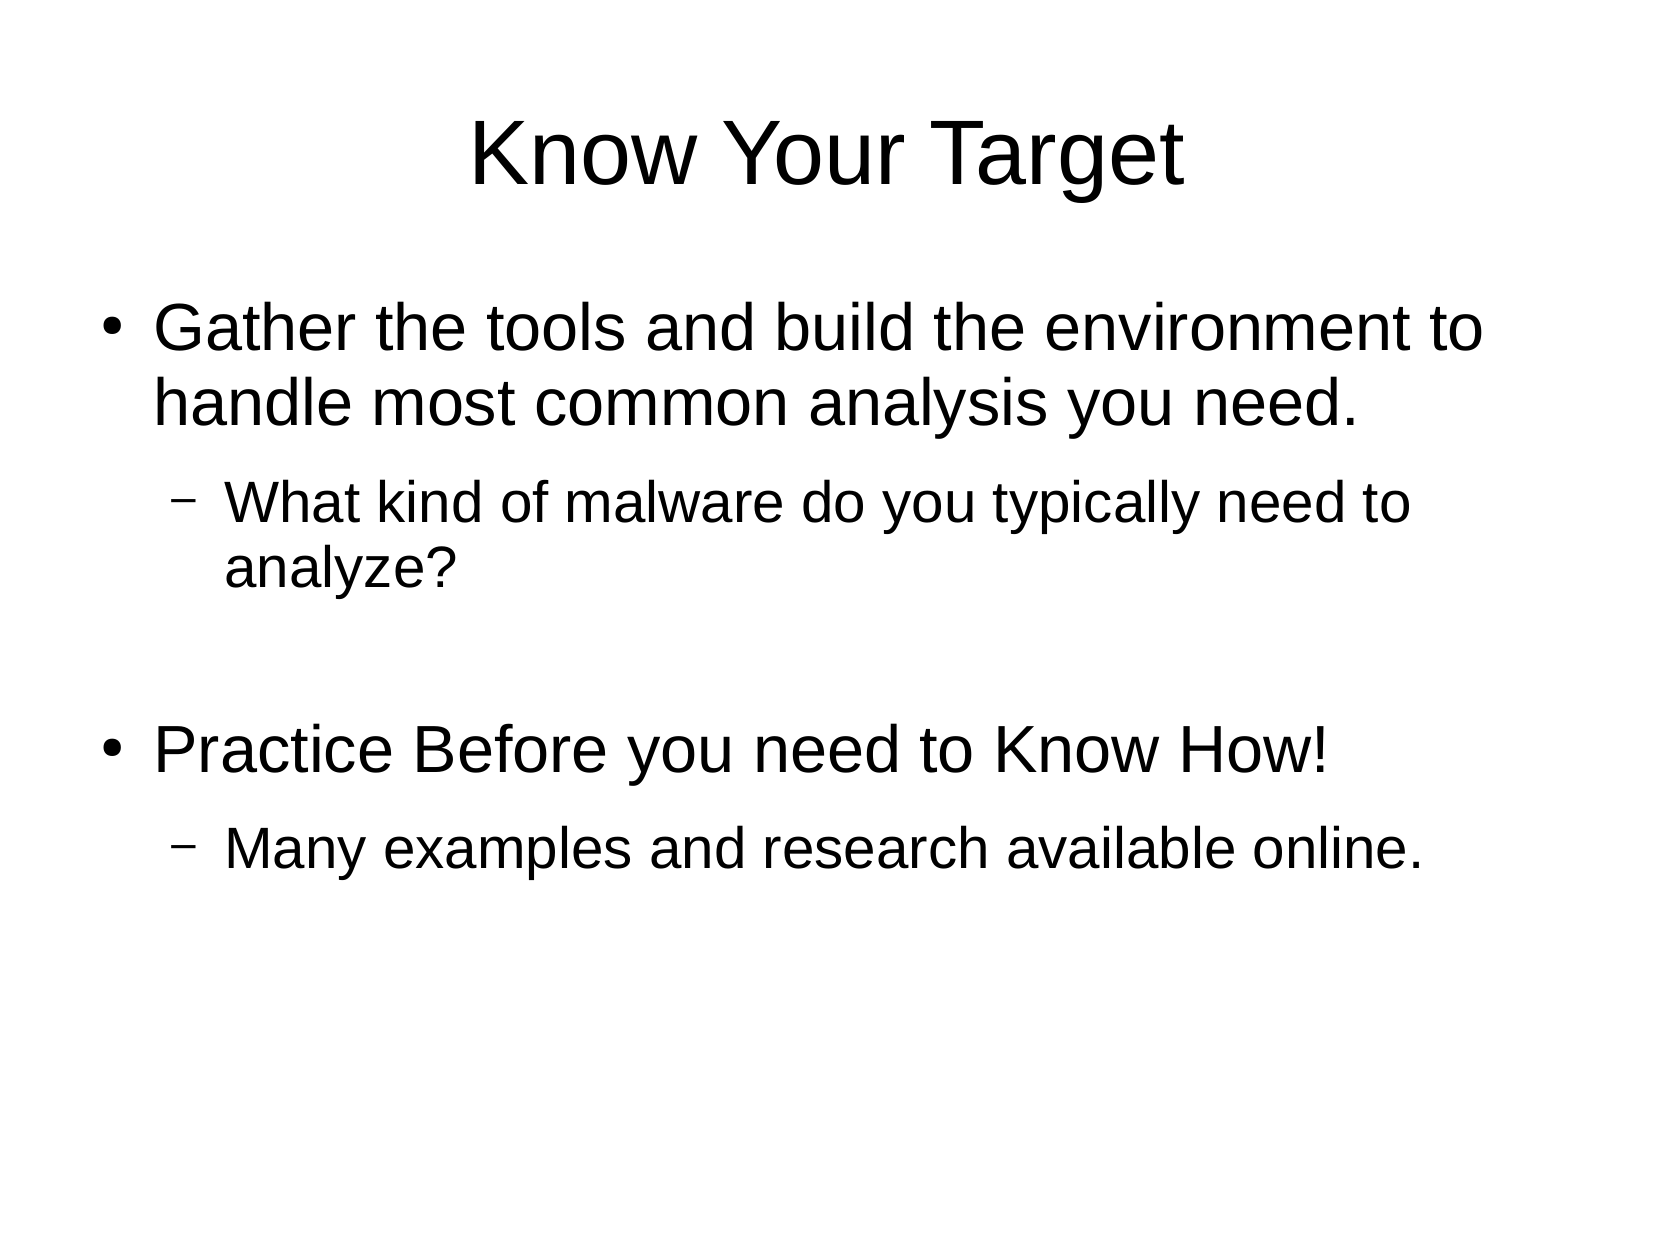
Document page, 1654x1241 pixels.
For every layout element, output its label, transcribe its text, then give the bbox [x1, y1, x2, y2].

title Know Your Target [82, 49, 1571, 257]
list Gather the tools and build the environment to handle most common analysis you need. What kind of malware do you typically need to analyze? Practice Before you need to Know How! Many examples and research available online. [82, 290, 1538, 1010]
